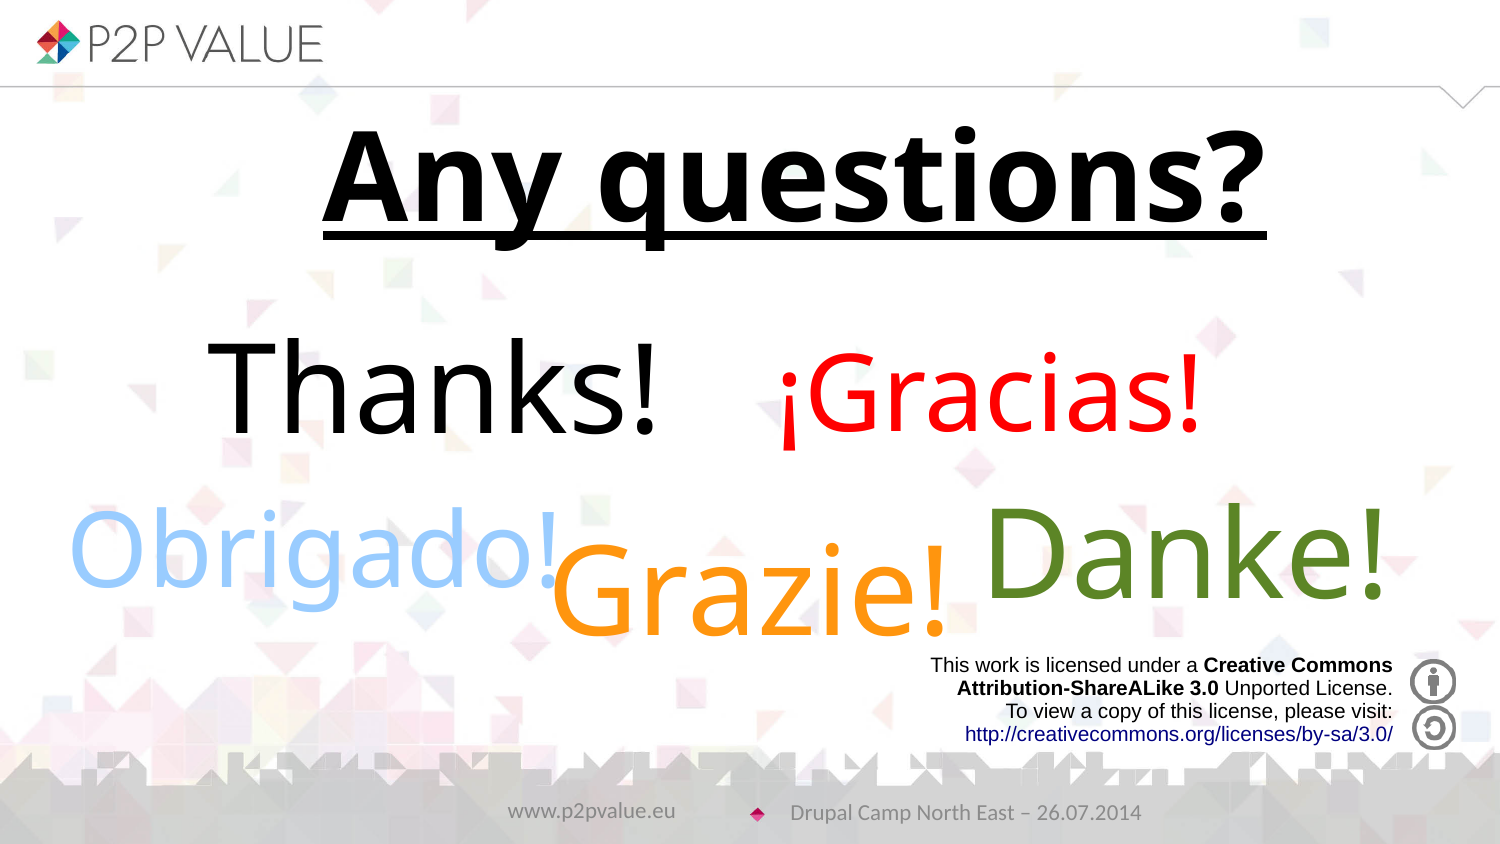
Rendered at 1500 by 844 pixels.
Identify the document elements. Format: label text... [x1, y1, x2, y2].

text_box Drupal Camp North East – 26.07.2014 [777, 788, 1470, 834]
title Grazie! [495, 465, 1006, 706]
text_box This work is licensed under a Creative Commons Attribution-ShareALike 3.0 Unported License. To view a copy of this license, please visit: http://creativecommons.org/licenses/by-sa/3.0/ [915, 645, 1408, 778]
text_box www.p2pvalue.eu [501, 789, 720, 829]
title Obrigado! [45, 417, 586, 673]
title ¡Gracias! [735, 328, 1246, 508]
title Any questions? [255, 15, 1336, 328]
title Danke! [1006, 422, 1441, 676]
title Thanks! [180, 257, 691, 465]
picture [0, 0, 1500, 844]
